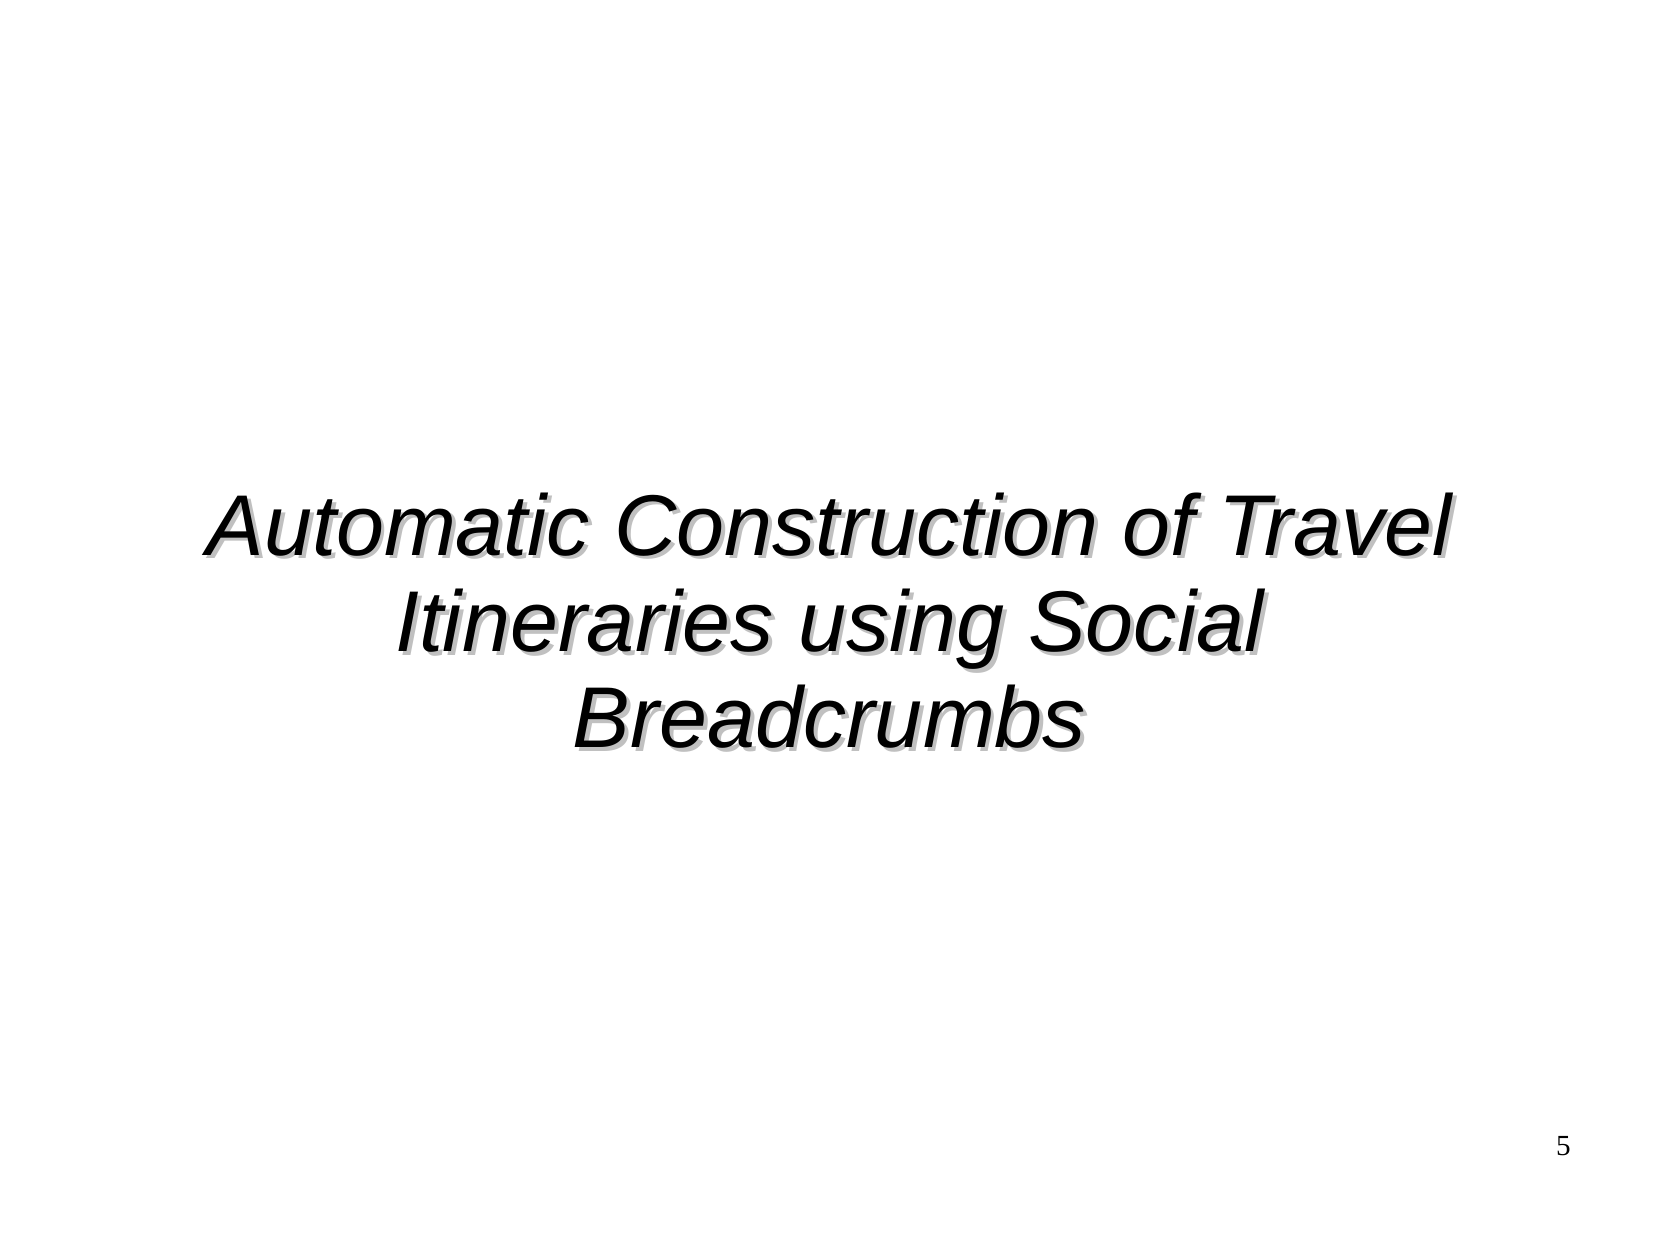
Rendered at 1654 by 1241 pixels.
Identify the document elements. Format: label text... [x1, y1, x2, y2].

text_box Automatic Construction of Travel Itineraries using Social Breadcrumbs [188, 476, 1471, 766]
